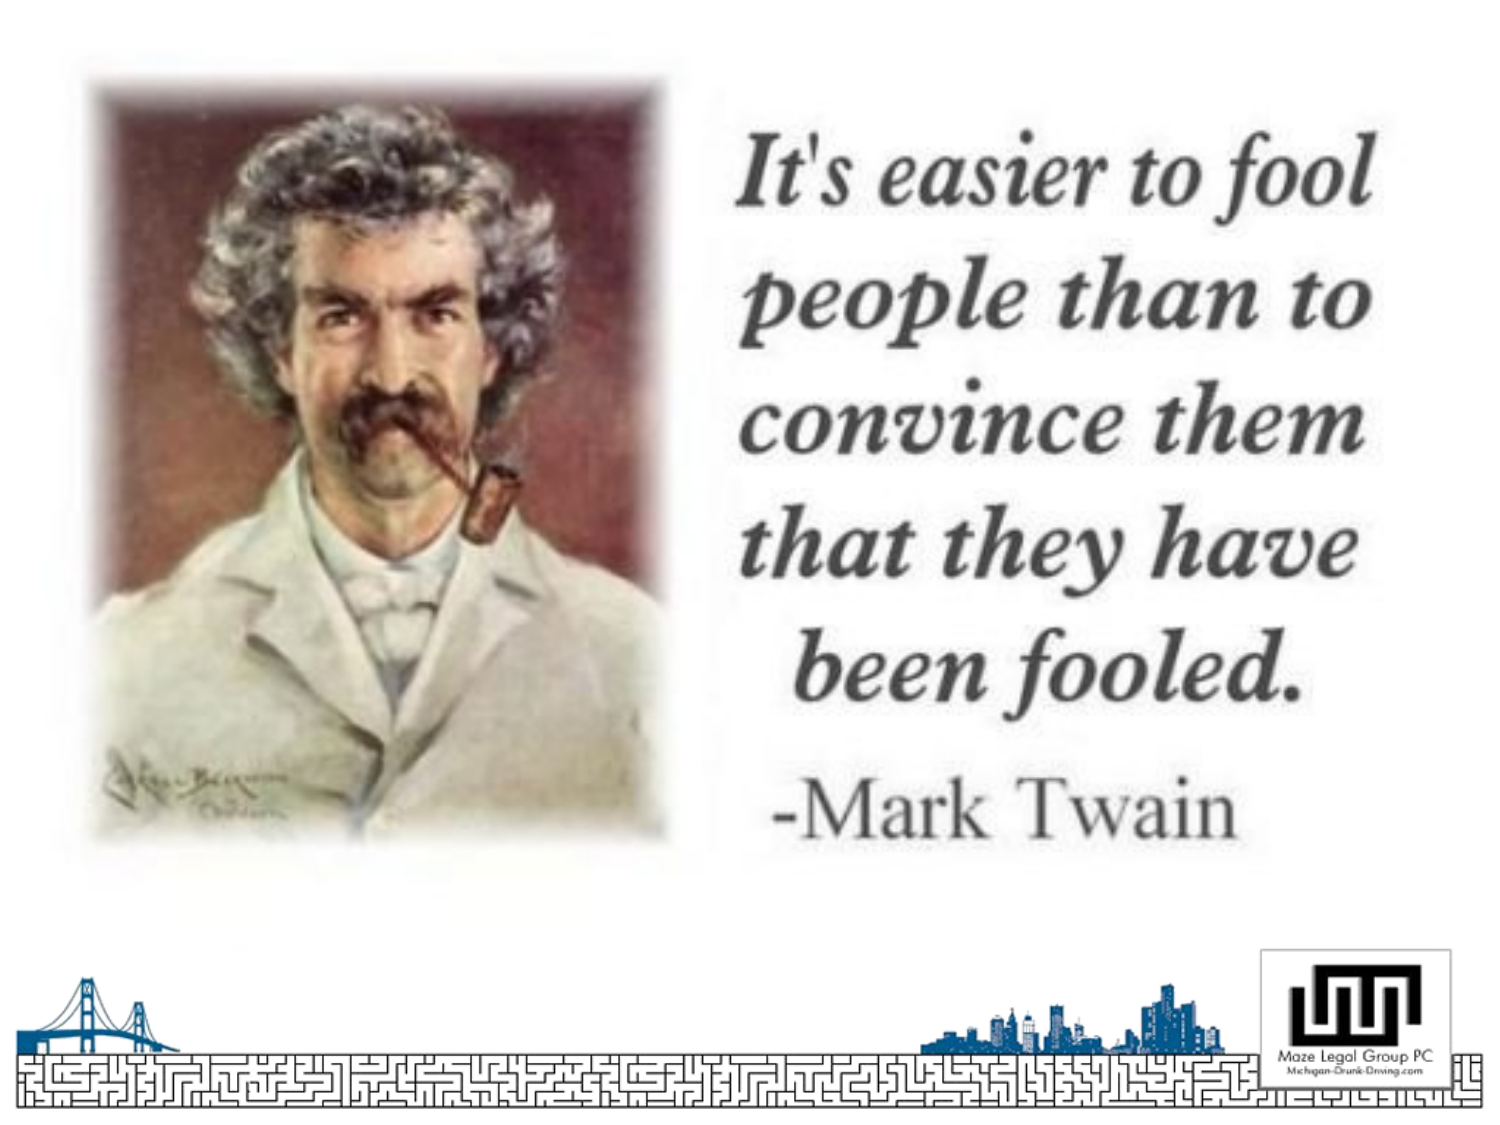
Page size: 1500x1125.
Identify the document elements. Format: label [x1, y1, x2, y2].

picture [44, 12, 1464, 938]
